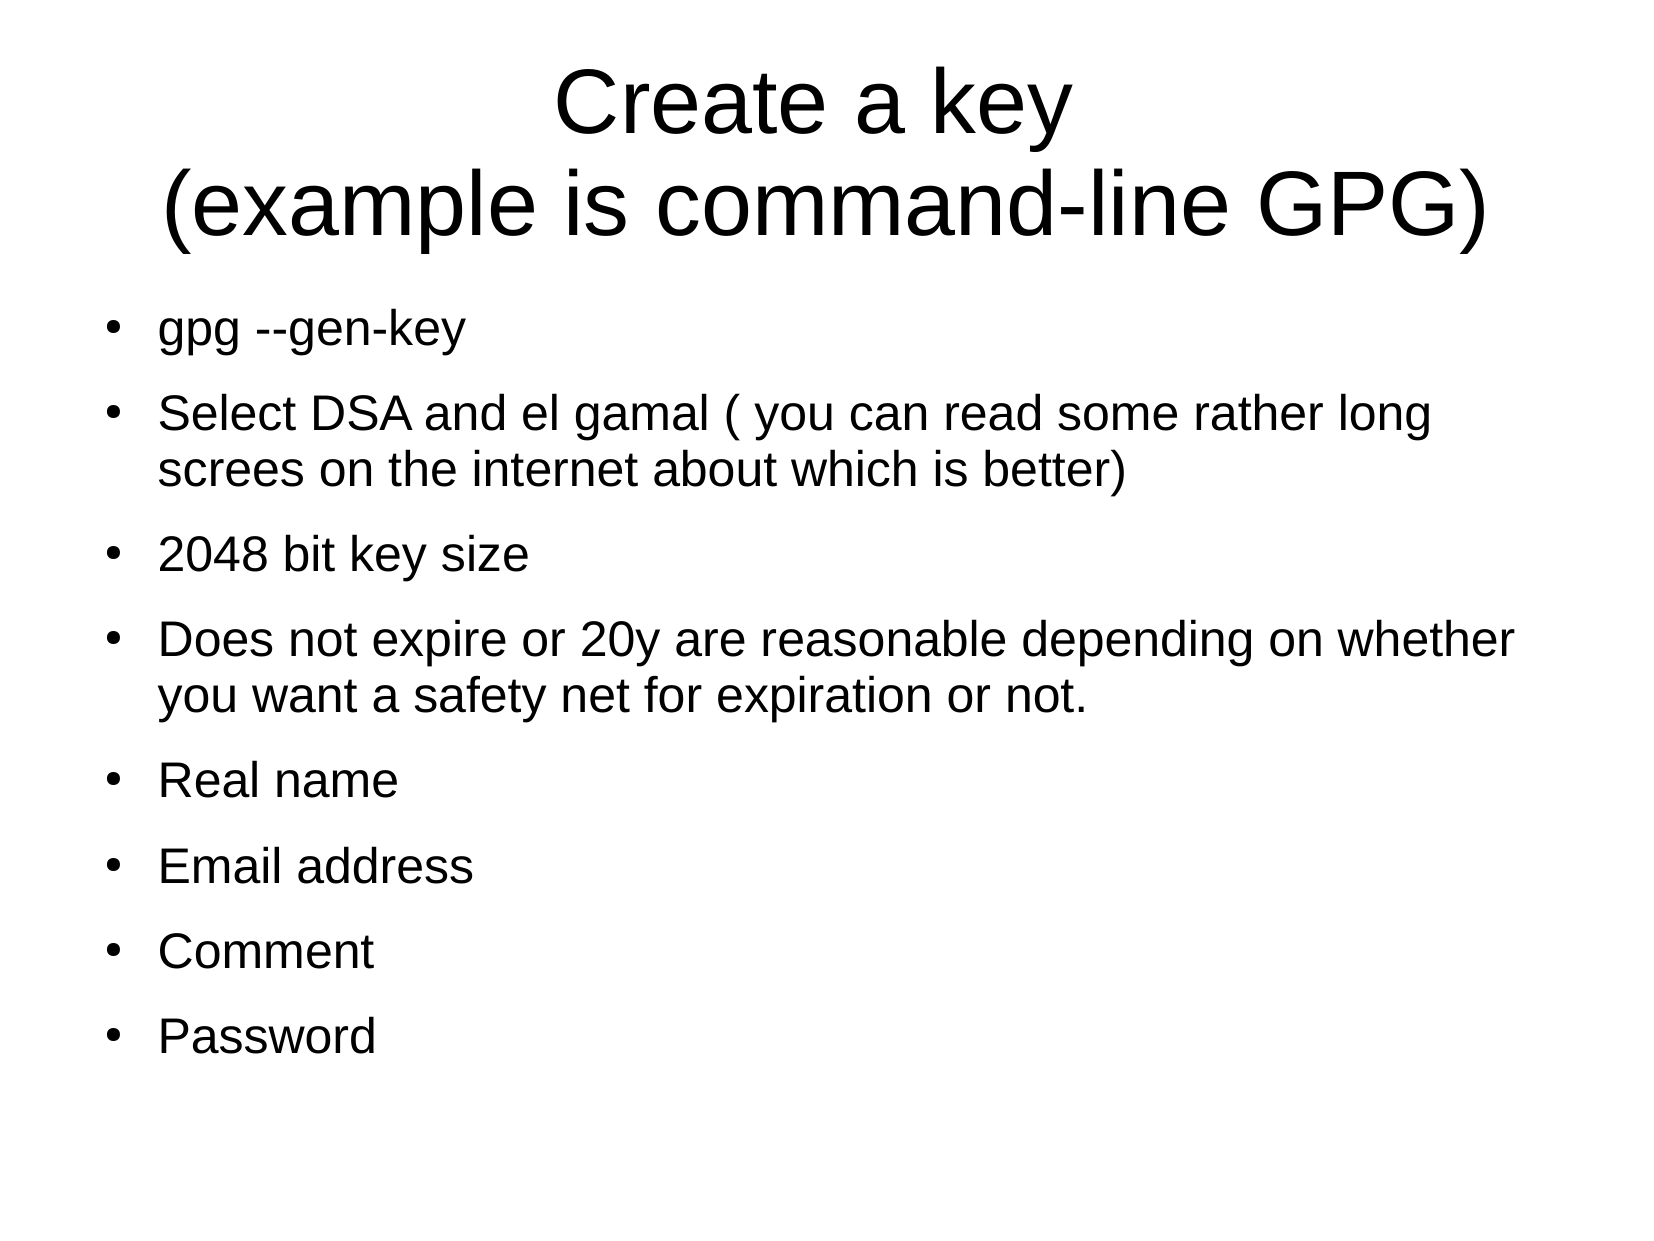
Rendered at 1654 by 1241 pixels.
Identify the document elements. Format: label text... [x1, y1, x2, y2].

title Create a key (example is command-line GPG) [82, 49, 1571, 257]
list gpg --gen-key Select DSA and el gamal ( you can read some rather long screes on the internet about which is better) 2048 bit key size Does not expire or 20y are reasonable depending on whether you want a safety net for expiration or not. Real name Email address Comment Password [86, 300, 1576, 1119]
